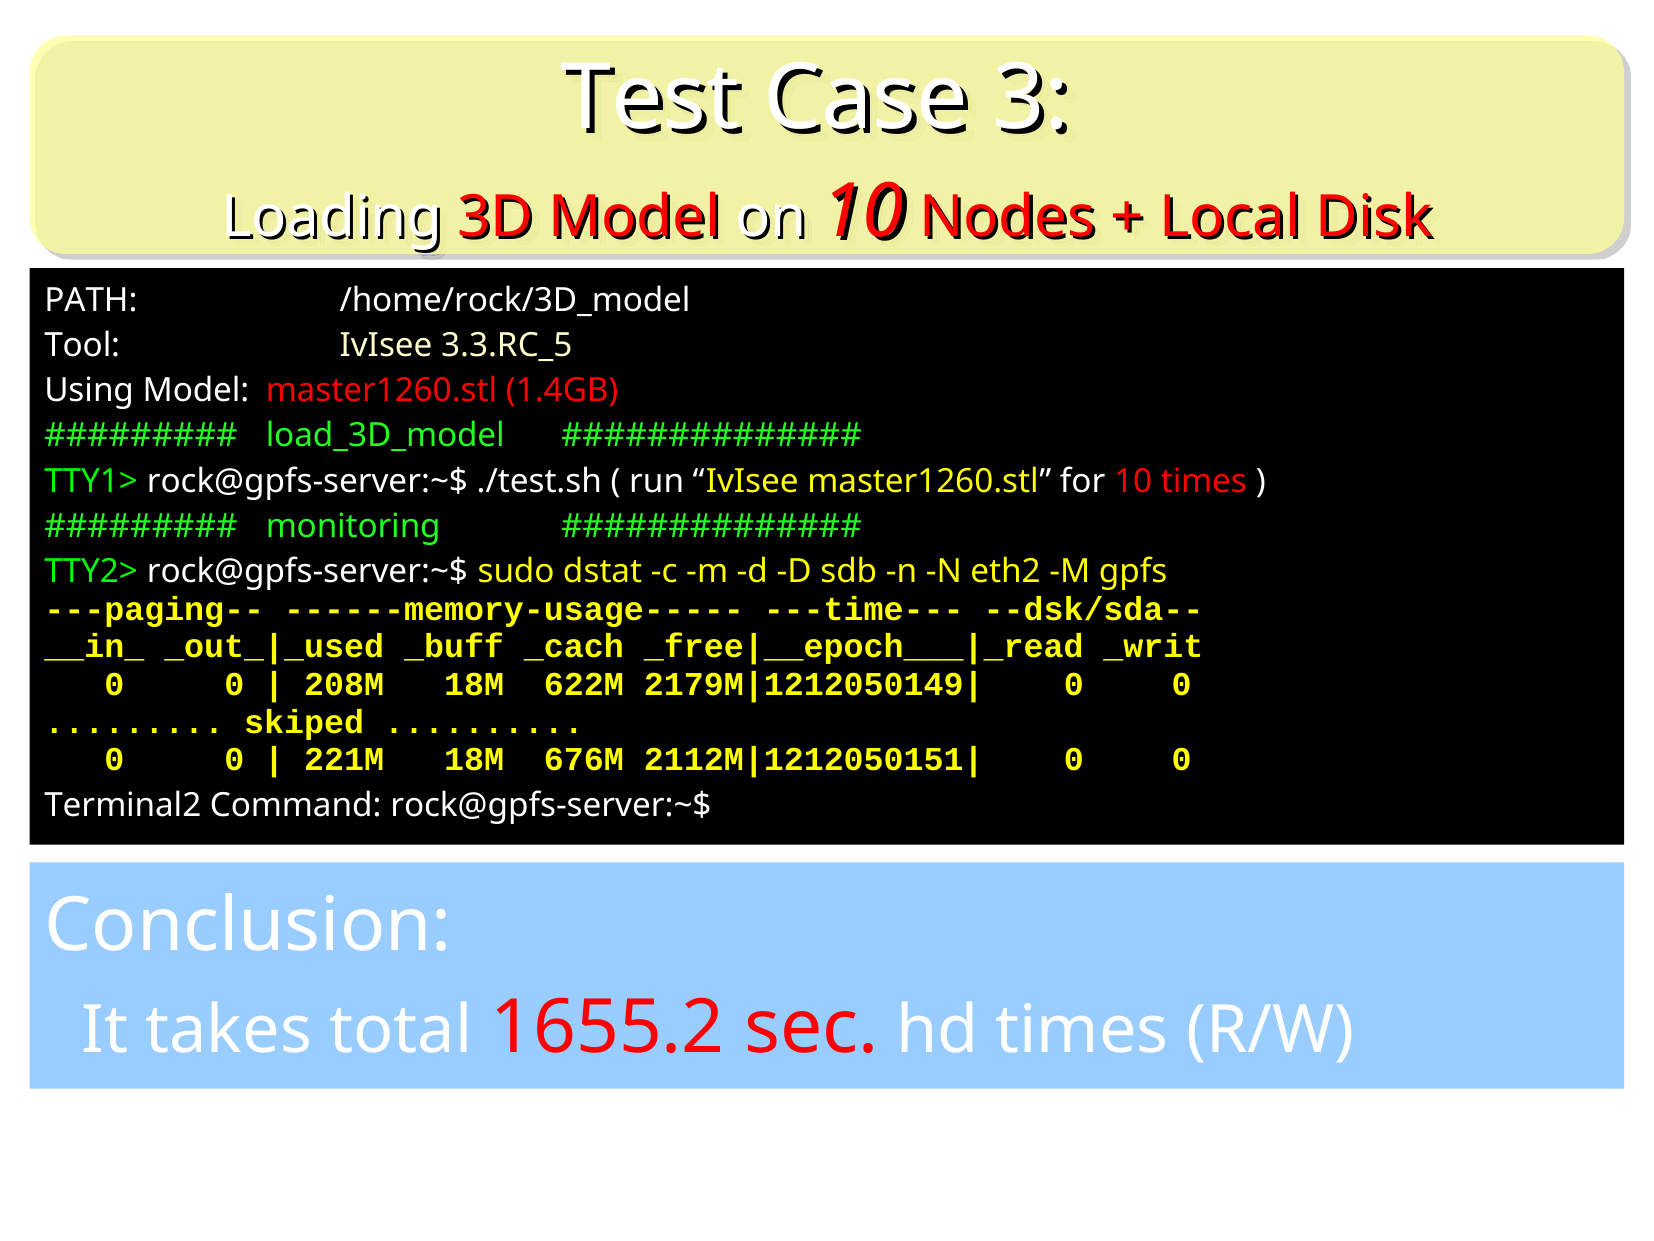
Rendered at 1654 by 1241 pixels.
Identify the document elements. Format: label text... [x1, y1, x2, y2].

text_box Test Case 3: Loading 3D Model on 10 Nodes + Local Disk [29, 35, 1625, 254]
text_box Conclusion: It takes total 1655.2 sec. hd times (R/W) [29, 862, 1625, 1089]
text_box PATH: /home/rock/3D_model Tool: IvIsee 3.3.RC_5 Using Model: master1260.stl (1.4GB) ######### load_3D_model ############## TTY1> rock@gpfs-server:~$ ./test.sh ( run “IvIsee master1260.stl” for 10 times ) ######### monitoring ############## TTY2> rock@gpfs-server:~$ sudo dstat -c -m -d -D sdb -n -N eth2 -M gpfs ---paging-- ------memory-usage----- ---time--- --dsk/sda-- __in_ _out_|_used _buff _cach _free|__epoch___|_read _writ 0 0 | 208M 18M 622M 2179M|1212050149| 0 0 ......... skiped .......... 0 0 | 221M 18M 676M 2112M|1212050151| 0 0 Terminal2 Command: rock@gpfs-server:~$ [29, 268, 1625, 845]
